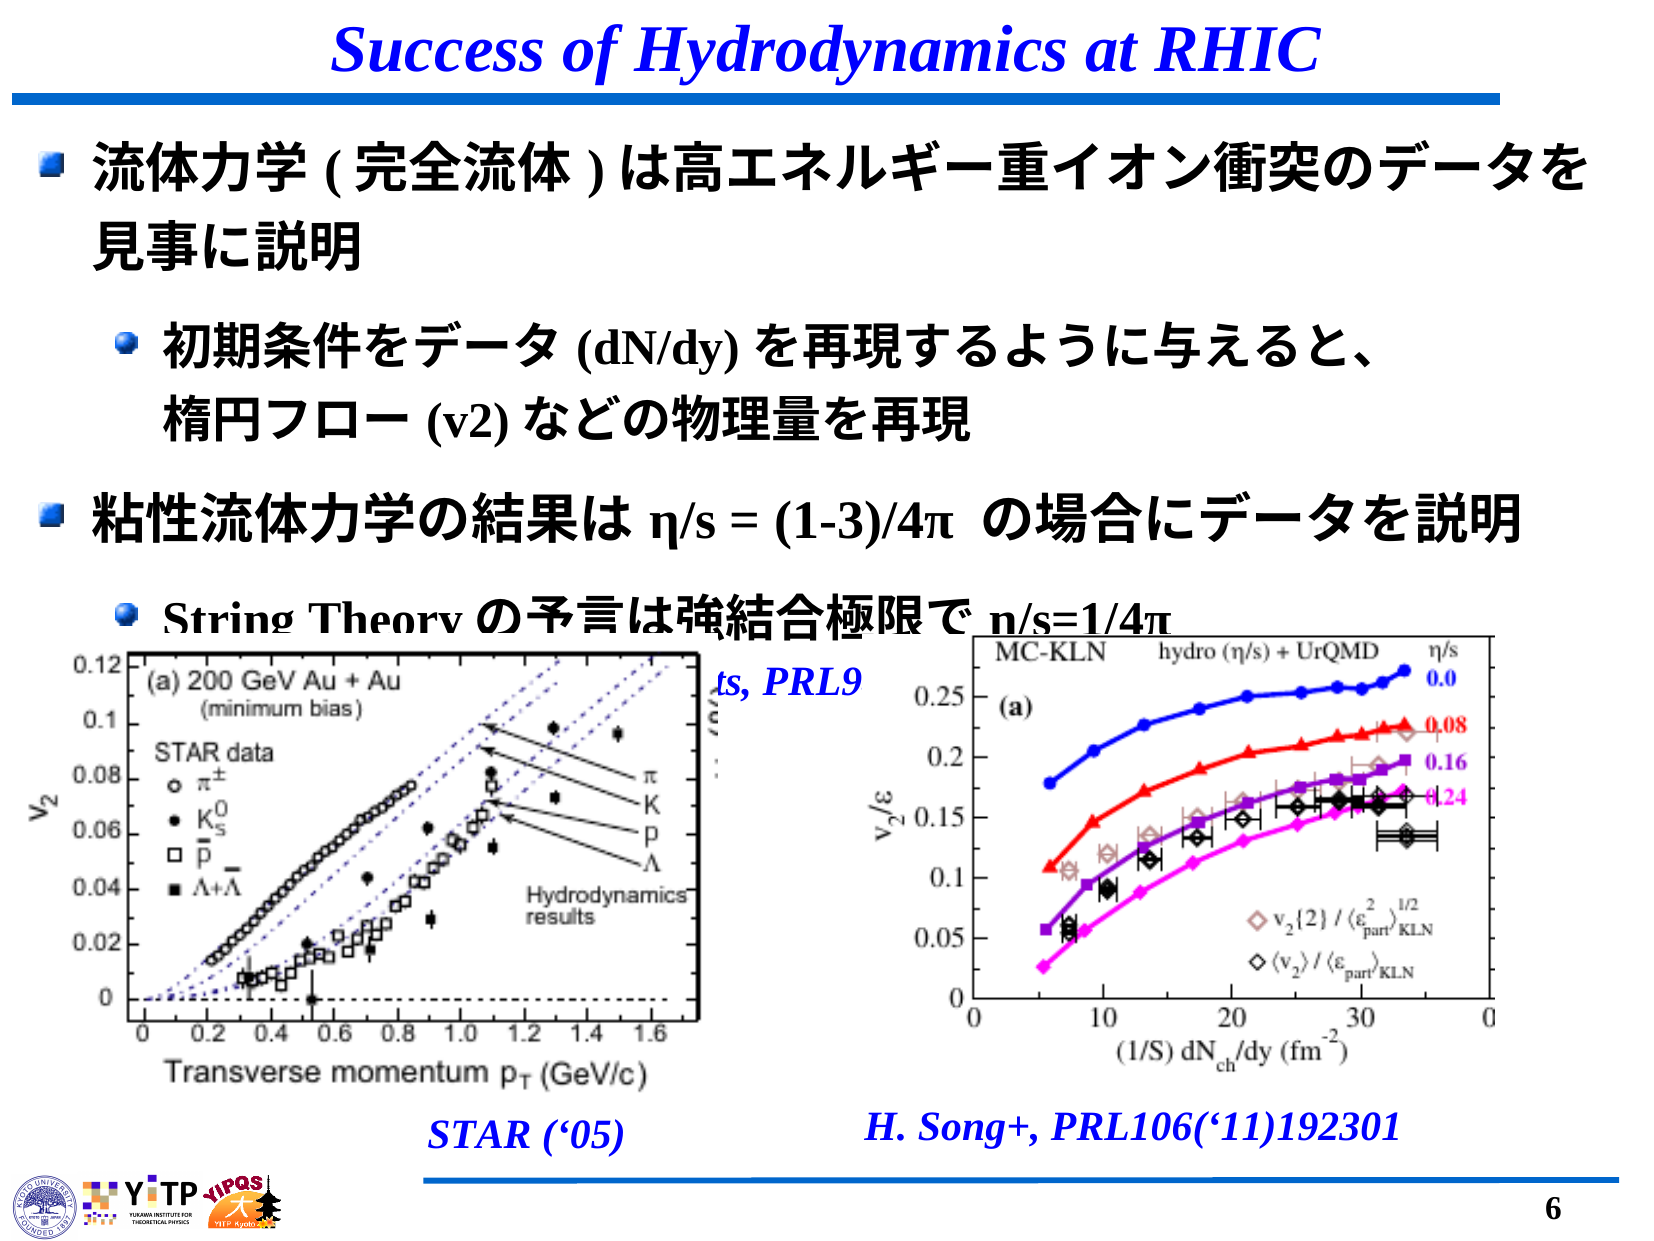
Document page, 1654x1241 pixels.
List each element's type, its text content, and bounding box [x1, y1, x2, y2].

text_box STAR (‘05) [427, 1111, 669, 1158]
list 流体力学(完全流体)は高エネルギー重イオン衝突のデータを 見事に説明 初期条件をデータ(dN/dy)を再現するように与えると、 楕円フロー(v2)などの物理量を再現 粘性流体力学の結果はη/s = (1-3)/4π の場合にデータを説明 String Theoryの予言は強結合極限でη/s=1/4π P.Kovtun, D.T.Son, A.O.Starinets, PRL94(‘05)111601. [20, 124, 1621, 1137]
text_box H. Song+, PRL106(‘11)192301 [864, 1103, 1533, 1150]
picture [11, 1170, 281, 1241]
picture [862, 634, 1495, 1076]
picture [20, 633, 718, 1102]
title Success of Hydrodynamics at RHIC [0, 0, 1654, 99]
